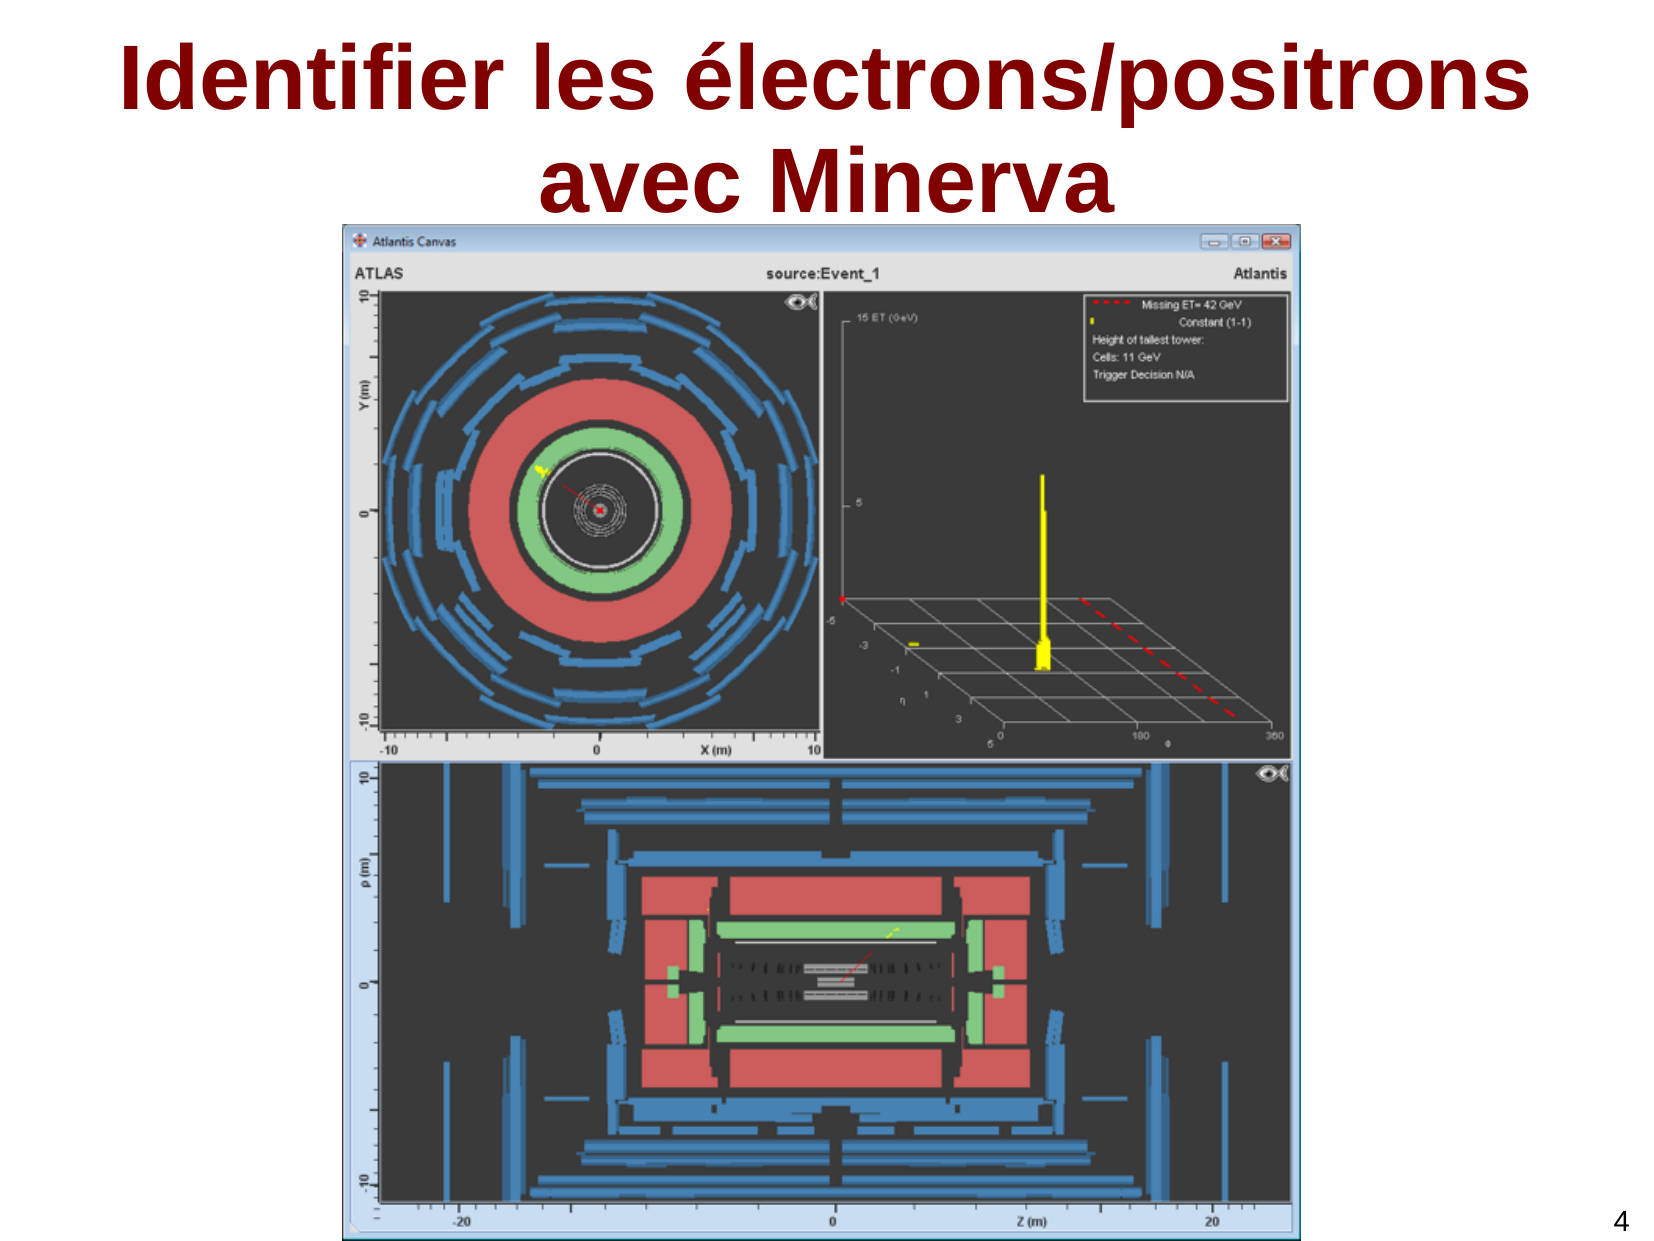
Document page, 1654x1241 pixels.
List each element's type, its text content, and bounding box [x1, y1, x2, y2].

title Identifier les électrons/positrons avec Minerva [82, 25, 1571, 233]
picture [342, 224, 1301, 1241]
